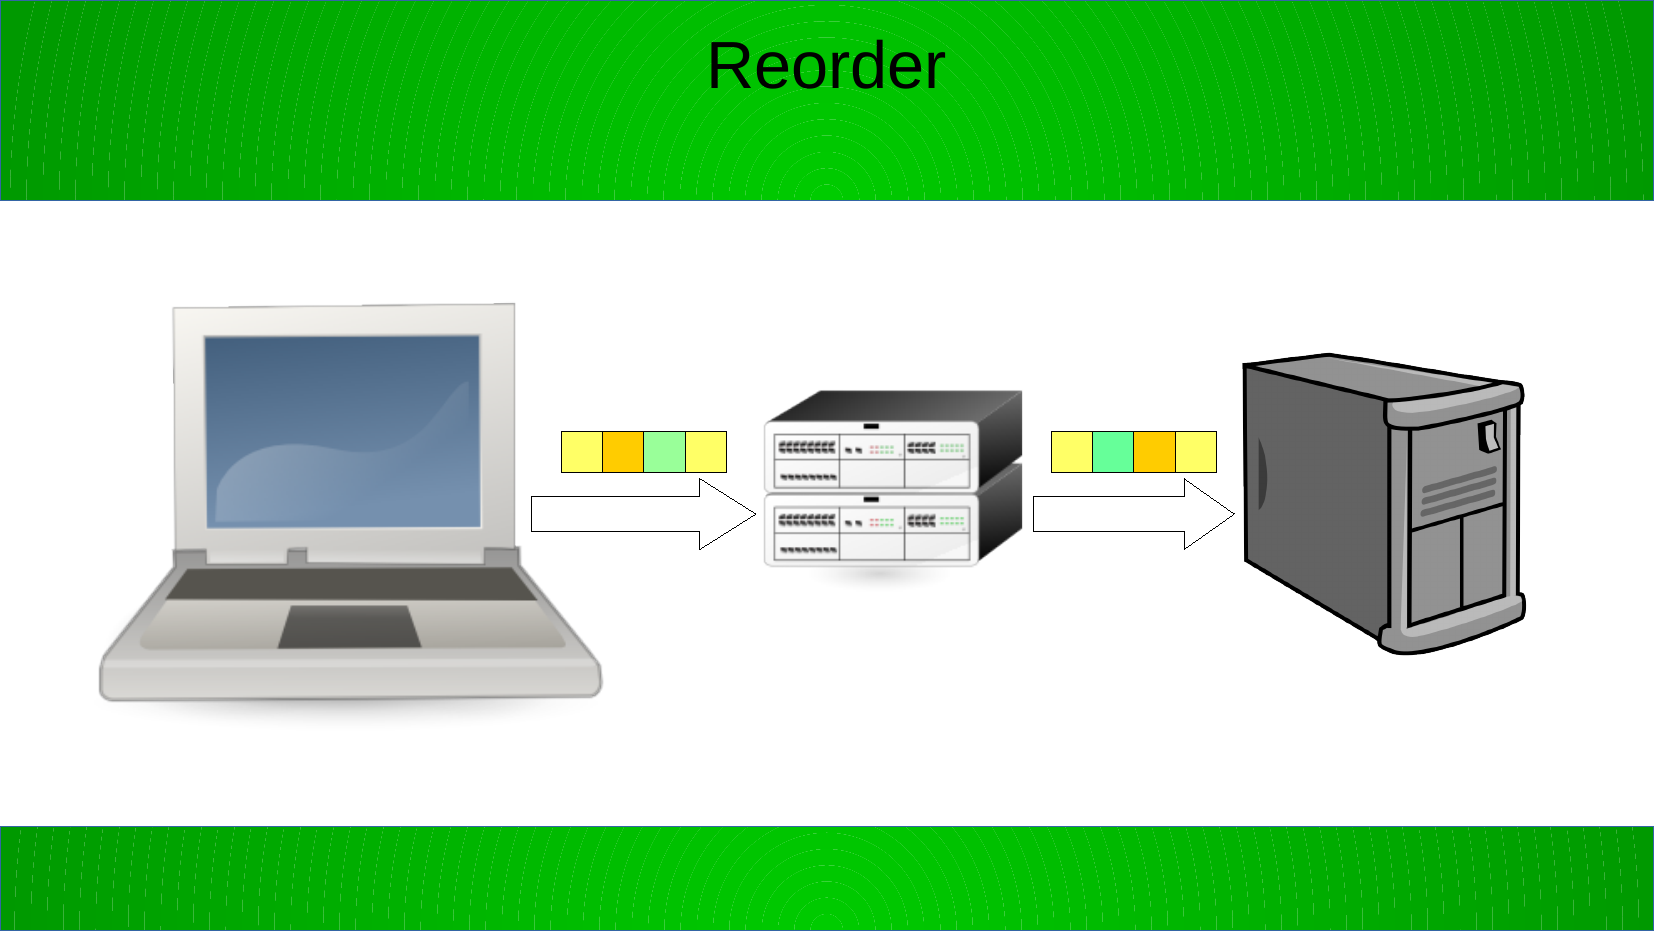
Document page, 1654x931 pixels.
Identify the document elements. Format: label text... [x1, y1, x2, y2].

title Reorder [82, 0, 1571, 143]
text_box [561, 431, 727, 473]
picture [532, 497, 616, 531]
picture [672, 312, 1193, 673]
text_box [1051, 431, 1217, 473]
picture [1216, 247, 1560, 733]
picture [82, 217, 616, 751]
